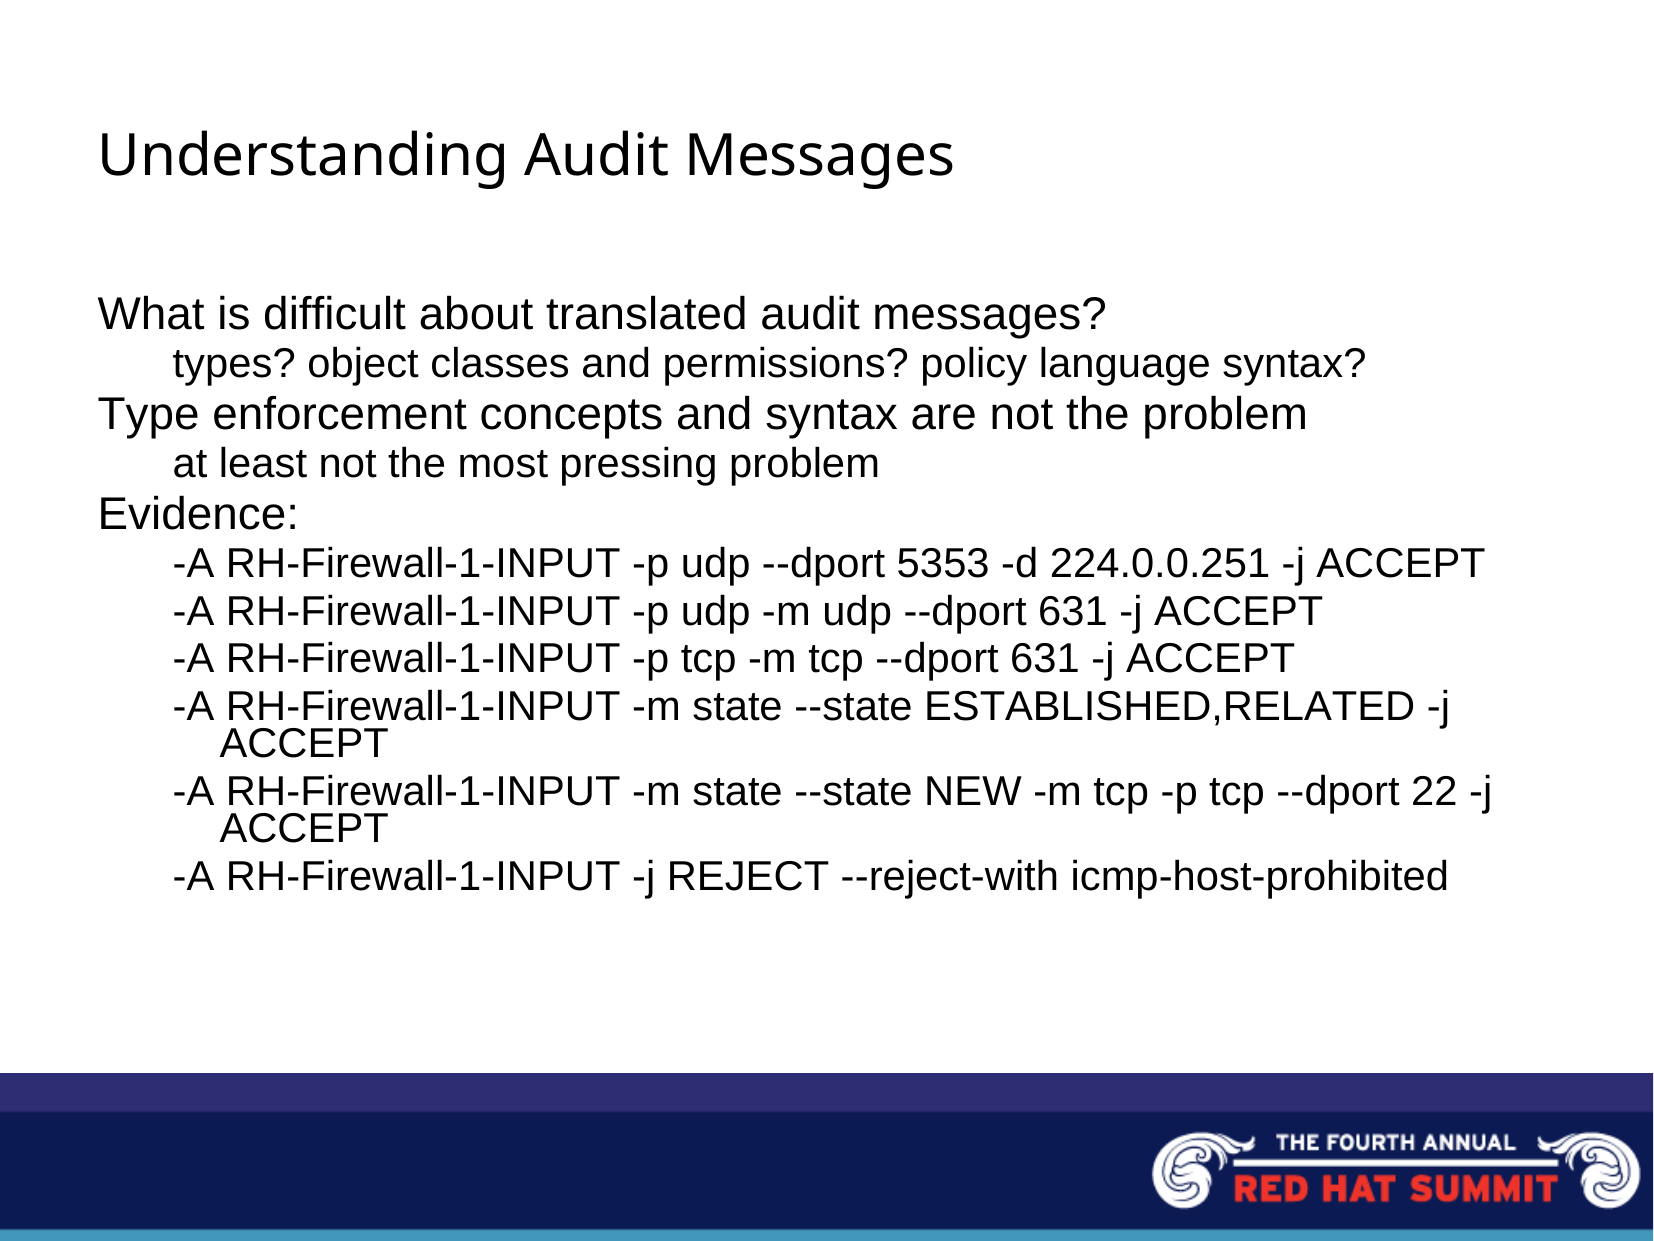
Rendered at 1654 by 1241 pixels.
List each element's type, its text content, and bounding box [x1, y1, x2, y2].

title Understanding Audit Messages [82, 26, 1571, 280]
picture [0, 1073, 1654, 1241]
list What is difficult about translated audit messages? types? object classes and permissions? policy language syntax? Type enforcement concepts and syntax are not the problem at least not the most pressing problem Evidence: -A RH-Firewall-1-INPUT -p udp --dport 5353 -d 224.0.0.251 -j ACCEPT -A RH-Firewall-1-INPUT -p udp -m udp --dport 631 -j ACCEPT -A RH-Firewall-1-INPUT -p tcp -m tcp --dport 631 -j ACCEPT -A RH-Firewall-1-INPUT -m state --state ESTABLISHED,RELATED -j ACCEPT -A RH-Firewall-1-INPUT -m state --state NEW -m tcp -p tcp --dport 22 -j ACCEPT -A RH-Firewall-1-INPUT -j REJECT --reject-with icmp-host-prohibited [82, 289, 1571, 1221]
